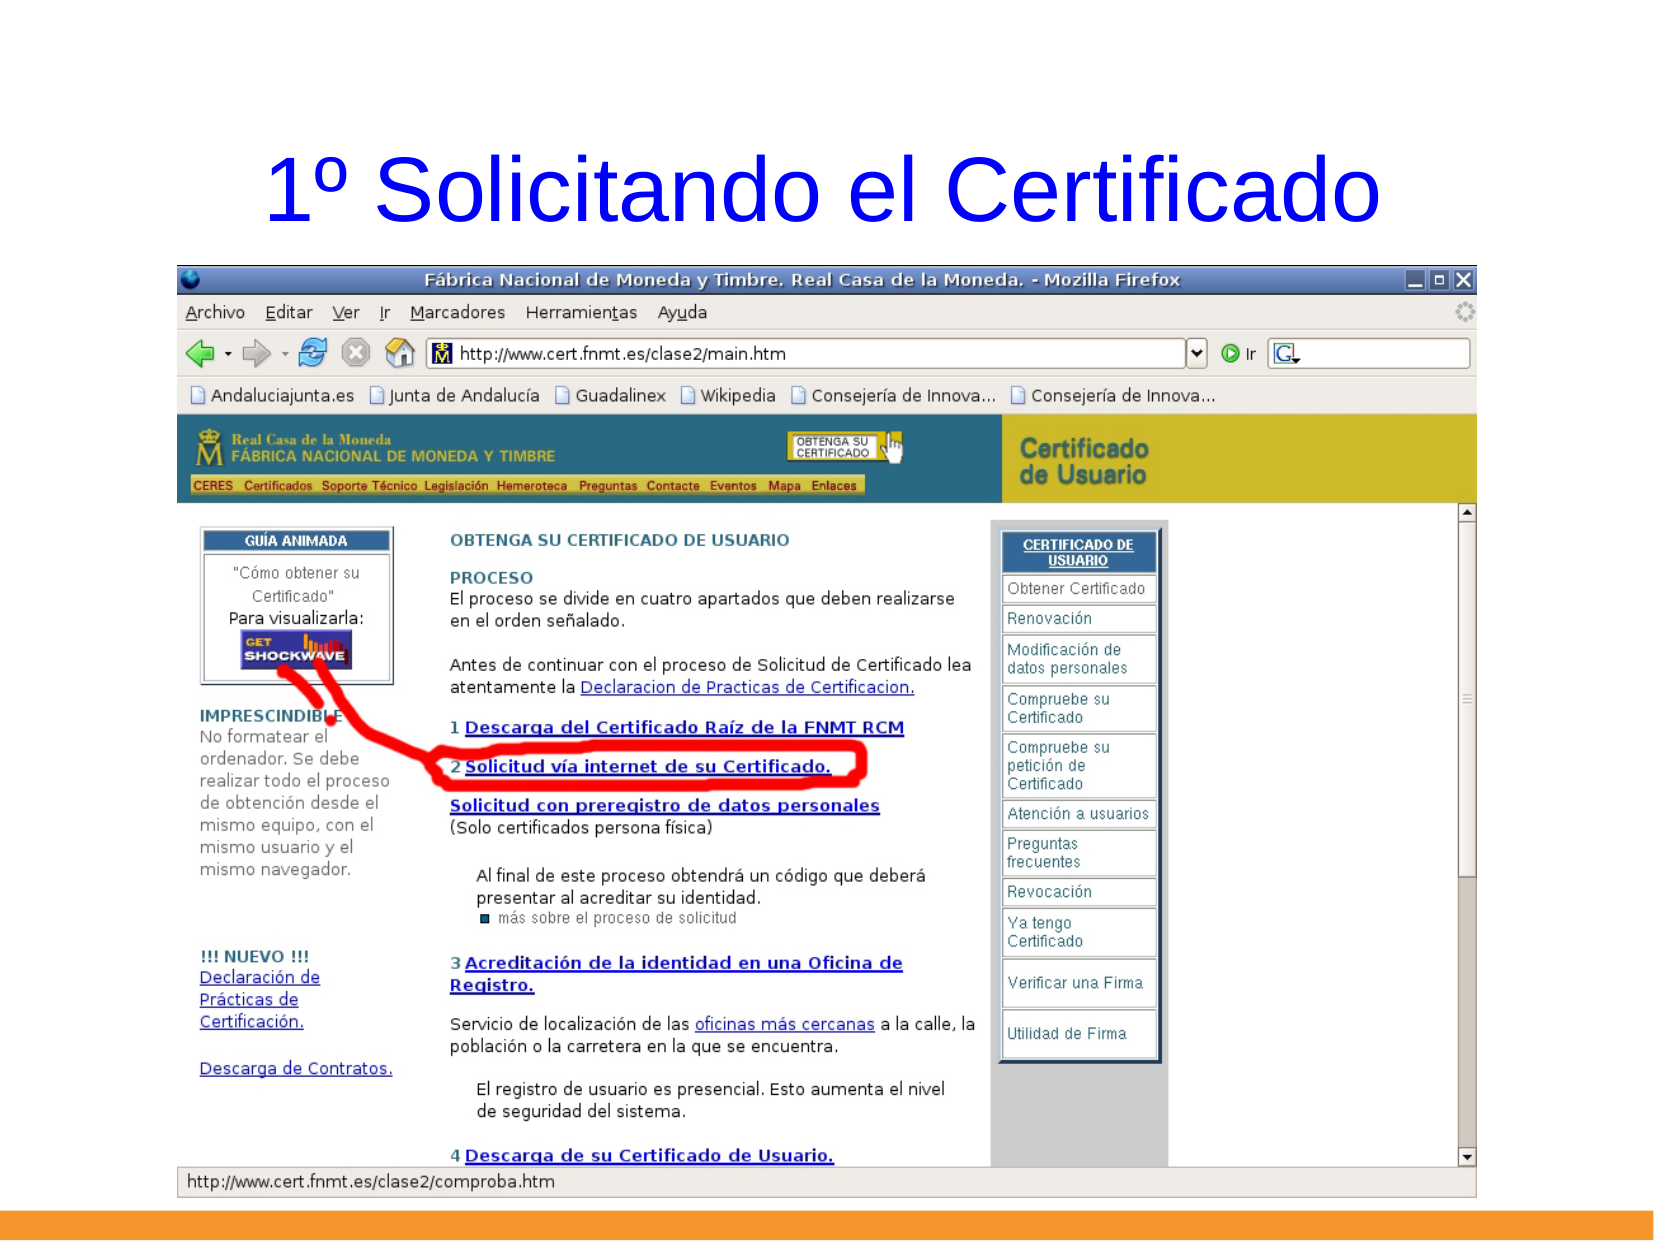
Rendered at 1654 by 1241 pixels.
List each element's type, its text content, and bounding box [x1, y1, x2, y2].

picture [177, 265, 1477, 1198]
title 1º Solicitando el Certificado [118, 138, 1531, 242]
